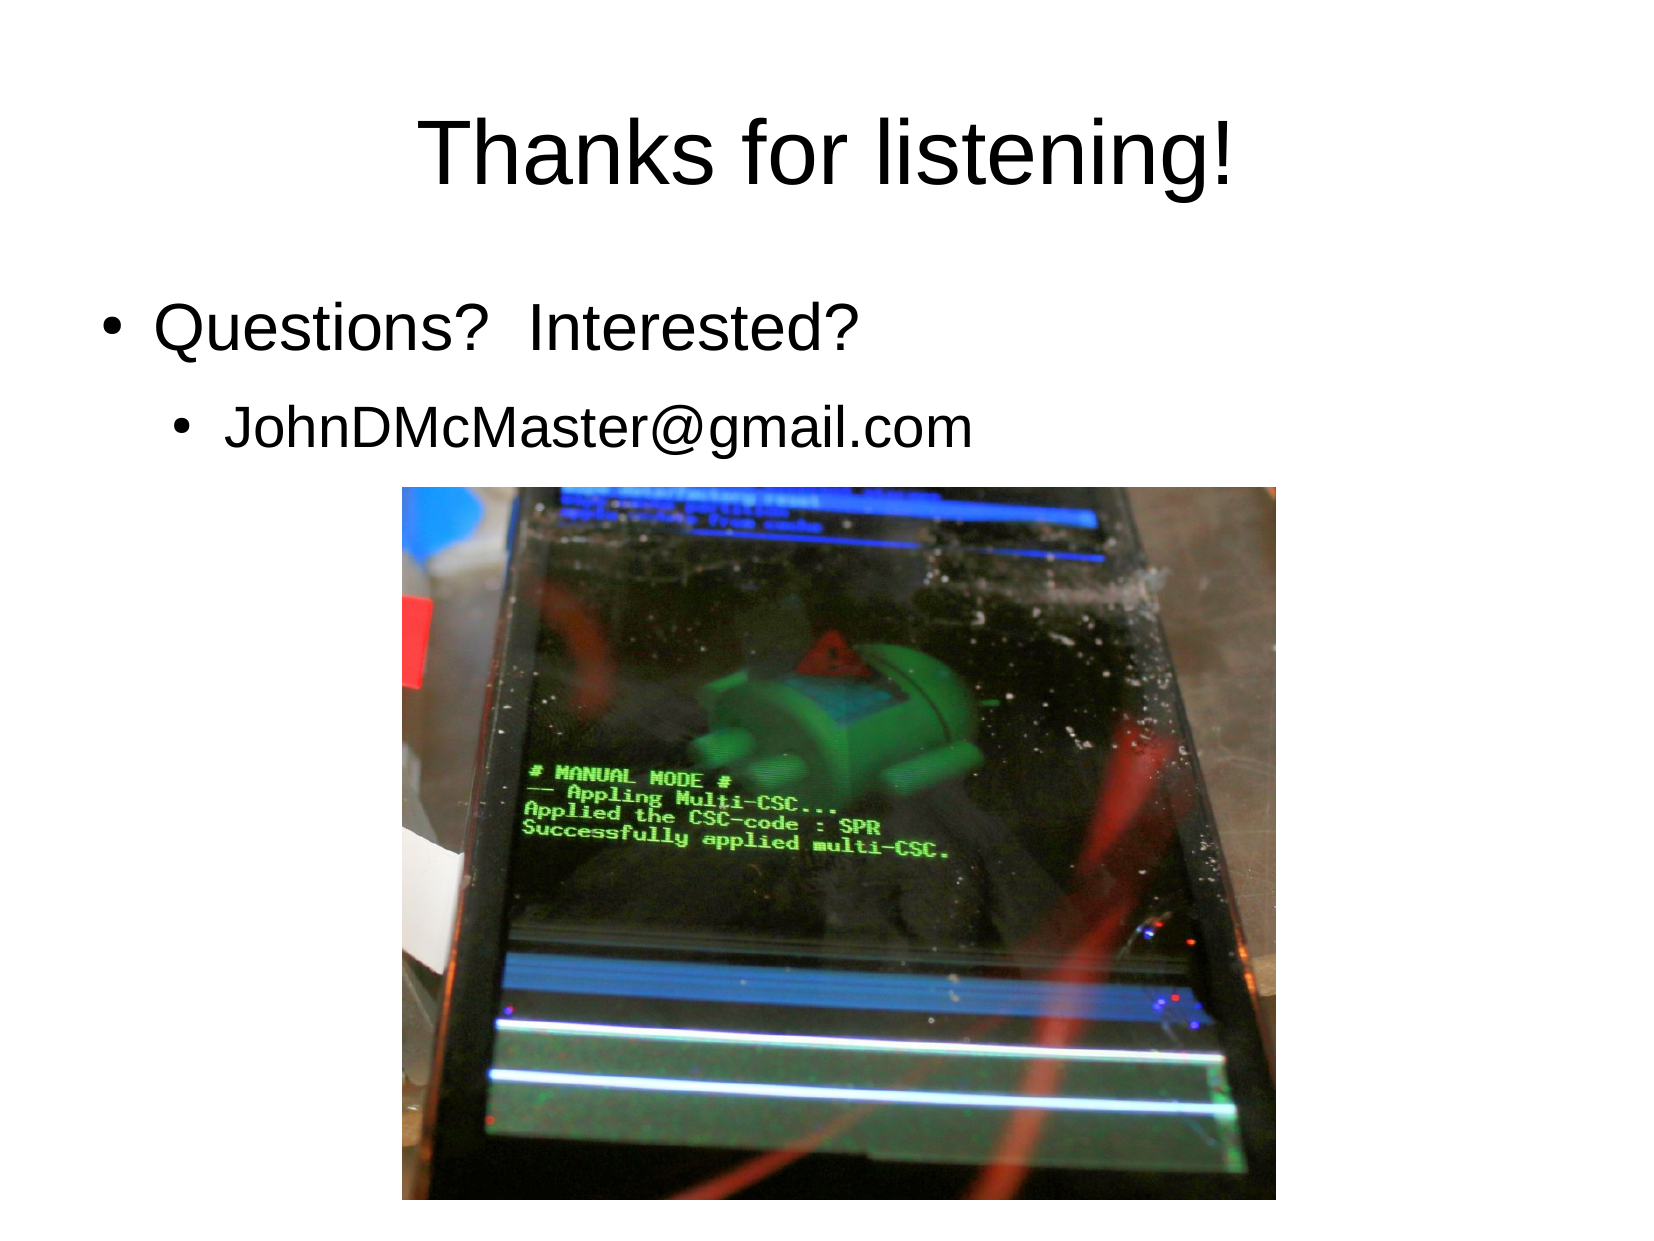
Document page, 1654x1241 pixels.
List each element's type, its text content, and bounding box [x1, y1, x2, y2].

title Thanks for listening! [82, 56, 1571, 250]
list Questions? Interested? JohnDMcMaster@gmail.com [82, 290, 1571, 1094]
picture [402, 487, 1276, 1201]
